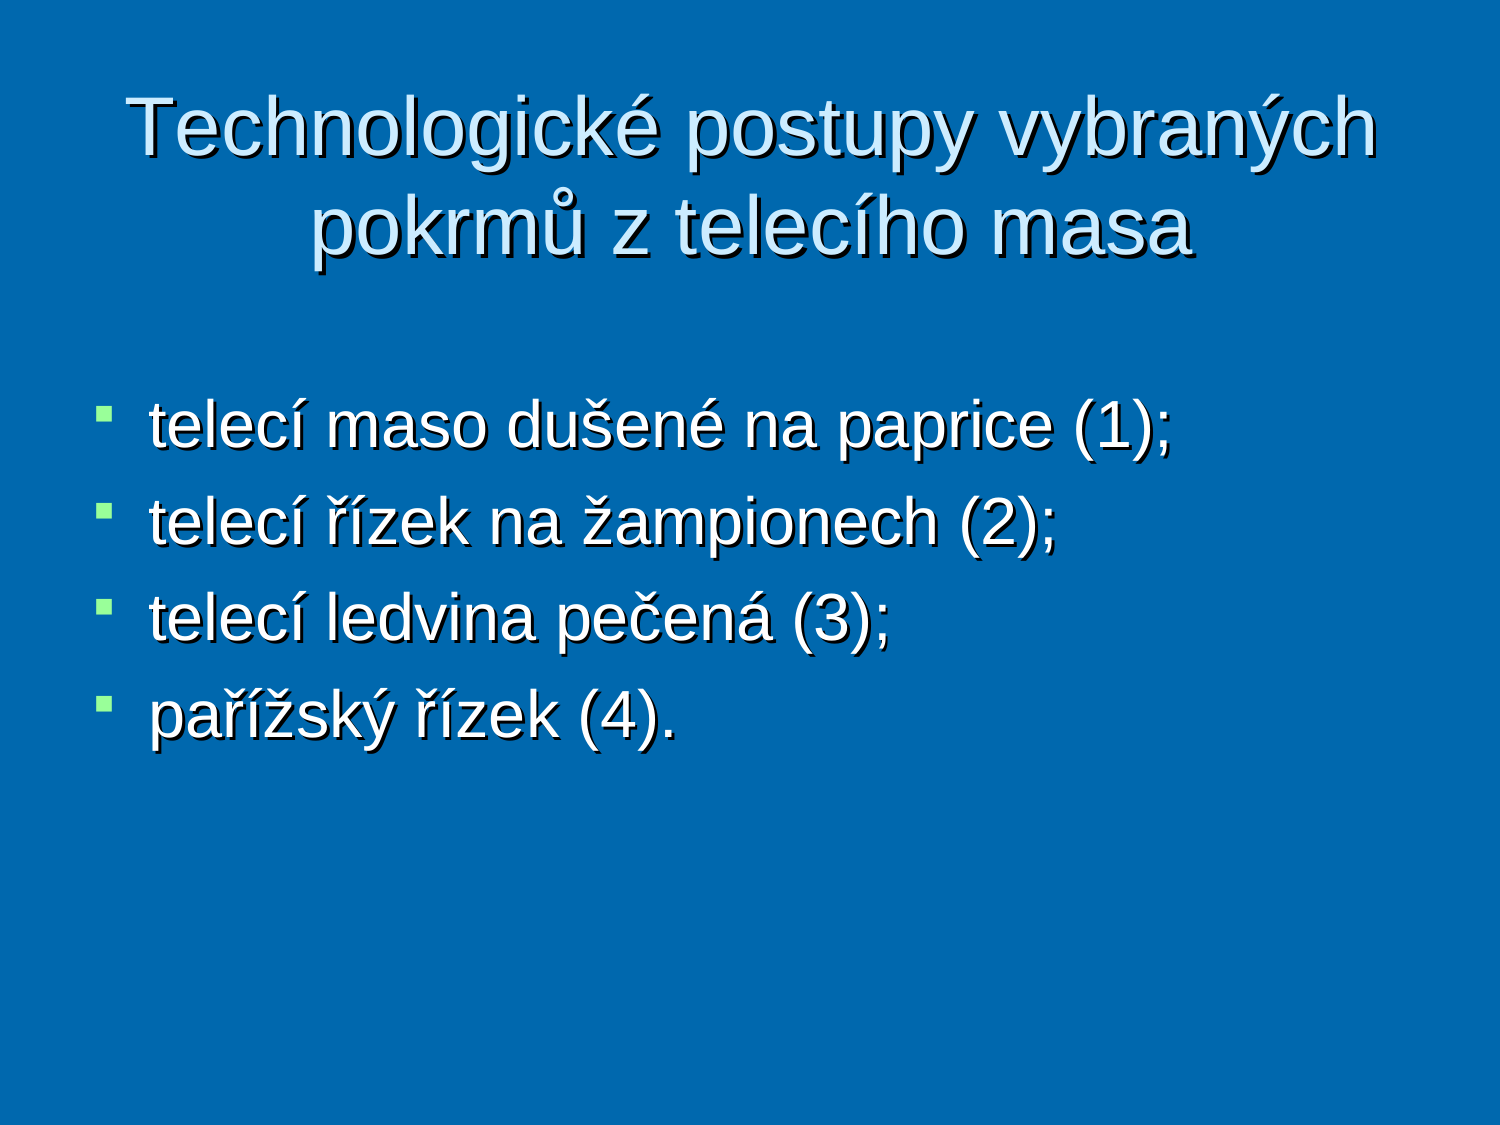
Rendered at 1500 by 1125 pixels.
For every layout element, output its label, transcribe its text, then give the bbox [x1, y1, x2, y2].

list telecí maso dušené na paprice (1); telecí řízek na žampionech (2); telecí ledvina pečená (3); pařížský řízek (4). [76, 373, 1427, 1053]
title Technologické postupy vybraných pokrmů z telecího masa [76, 64, 1427, 280]
